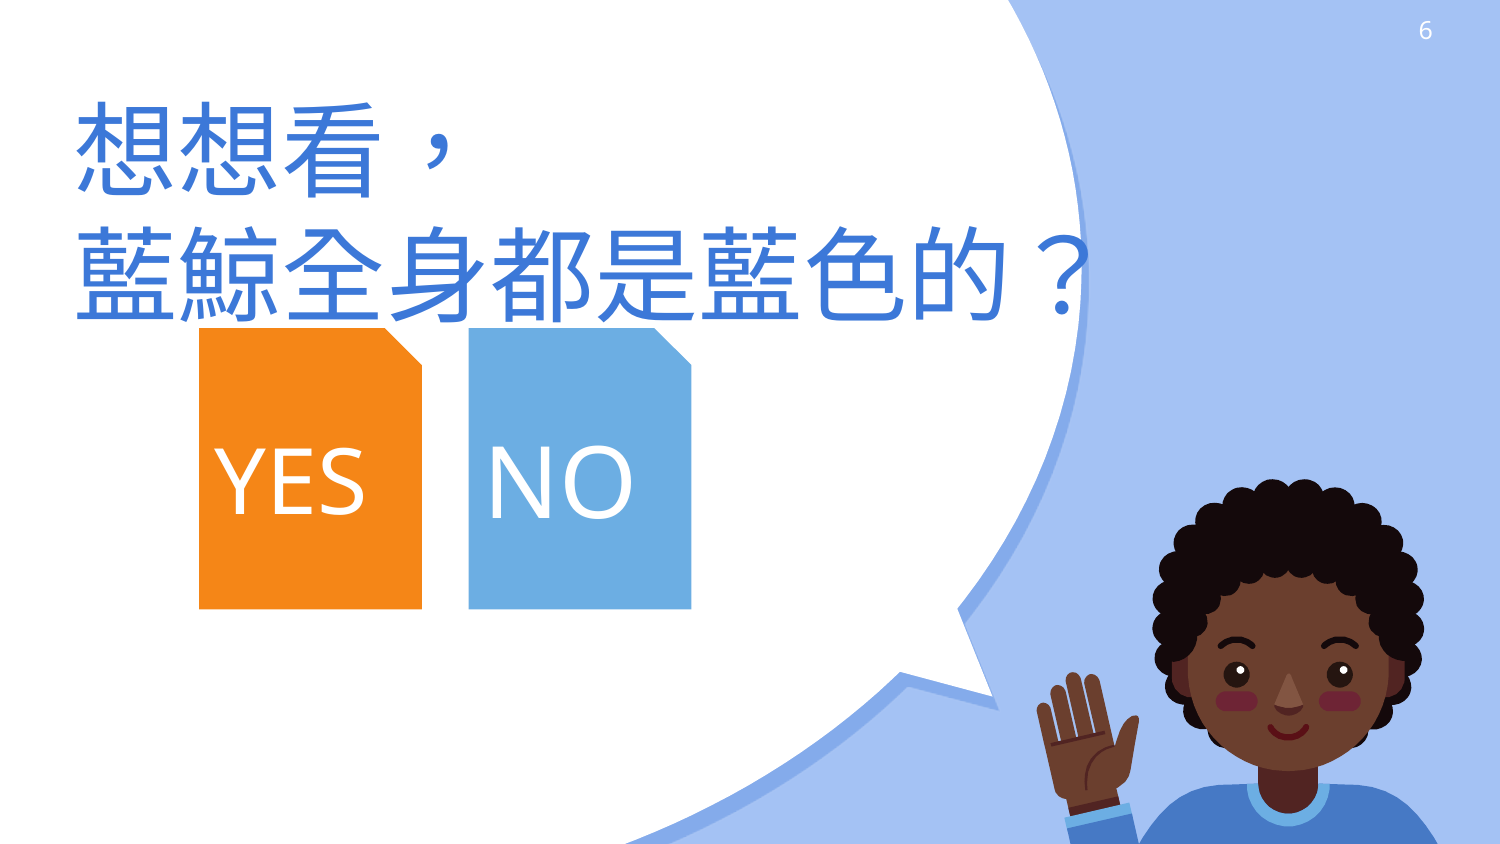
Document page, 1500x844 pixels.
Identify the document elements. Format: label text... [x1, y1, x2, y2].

text_box 想想看， 藍鯨全身都是藍色的？ [58, 70, 1208, 261]
text_box YES [199, 328, 422, 610]
text_box 6 [1403, 0, 1494, 65]
text_box [1036, 479, 1438, 844]
text_box NO [468, 328, 692, 610]
